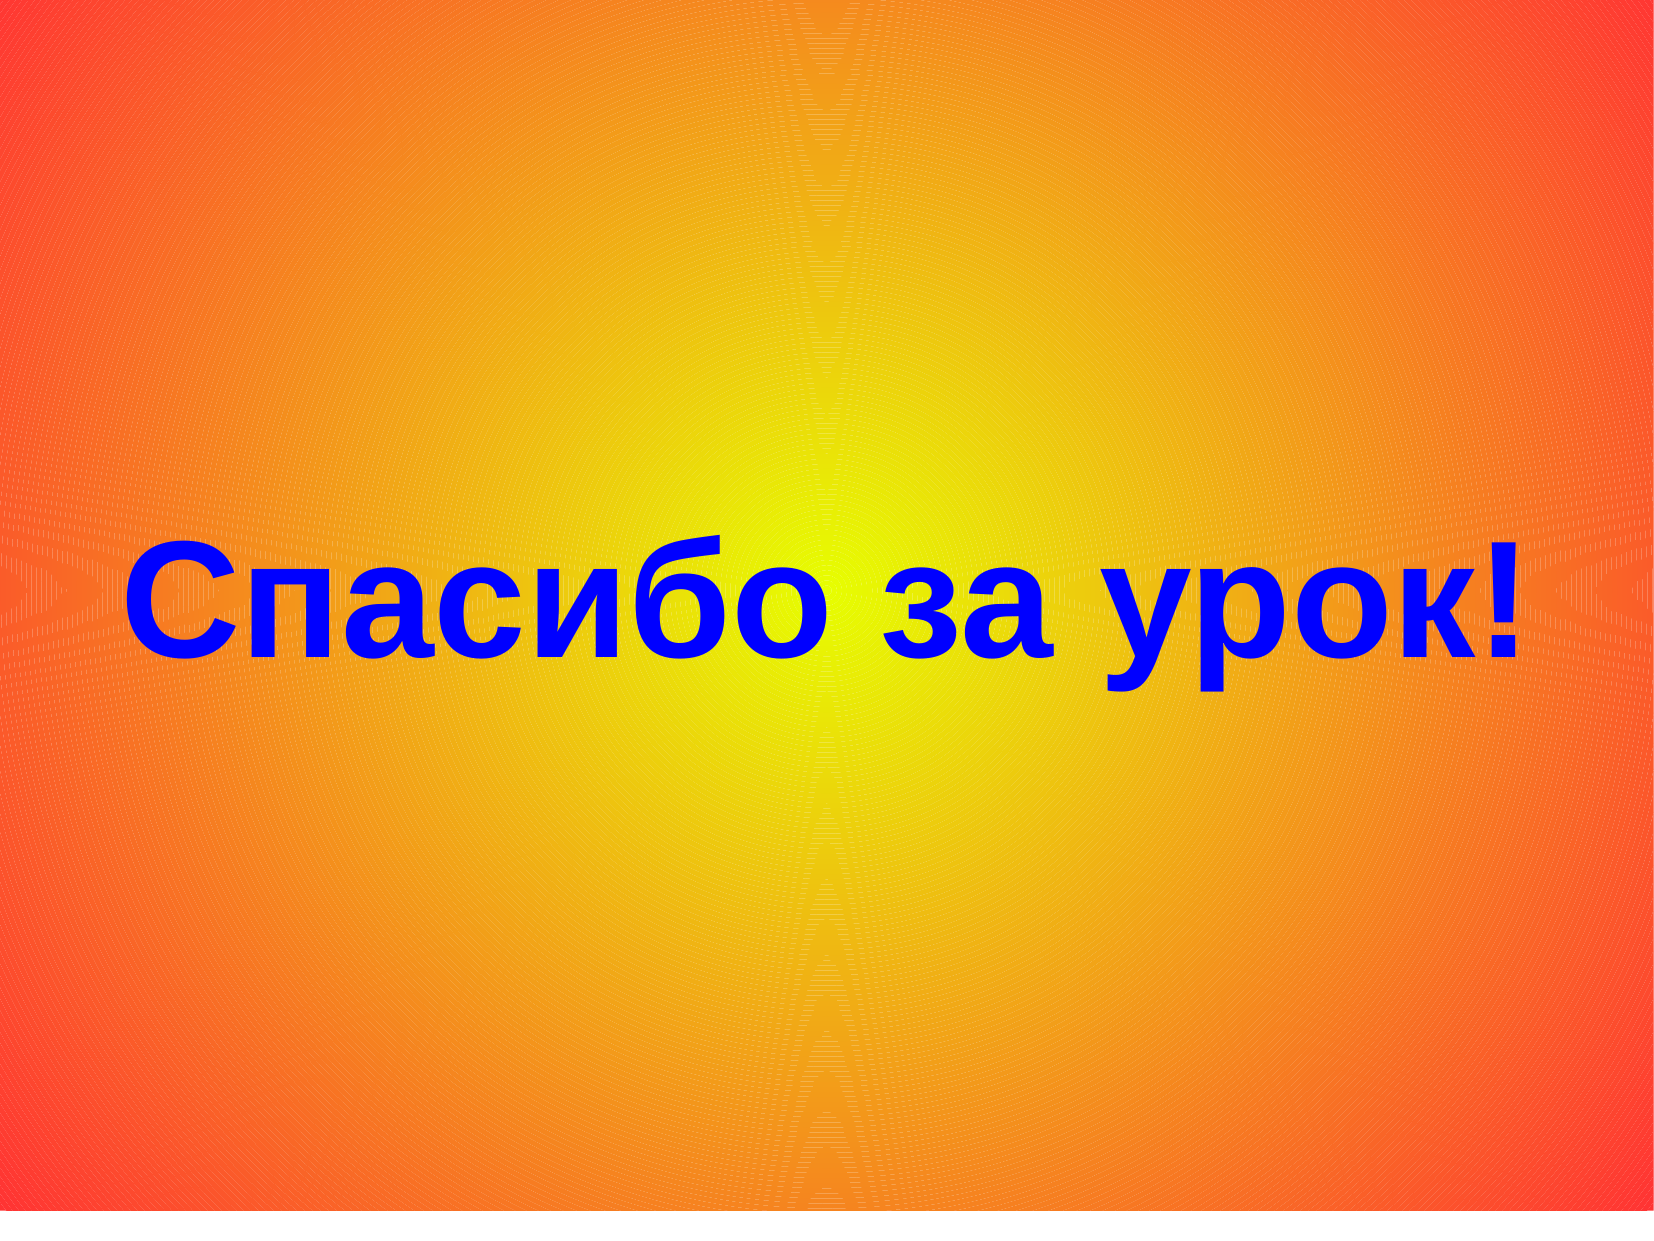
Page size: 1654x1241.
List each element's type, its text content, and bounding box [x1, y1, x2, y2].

title Спасибо за урок! [0, 0, 1654, 1211]
